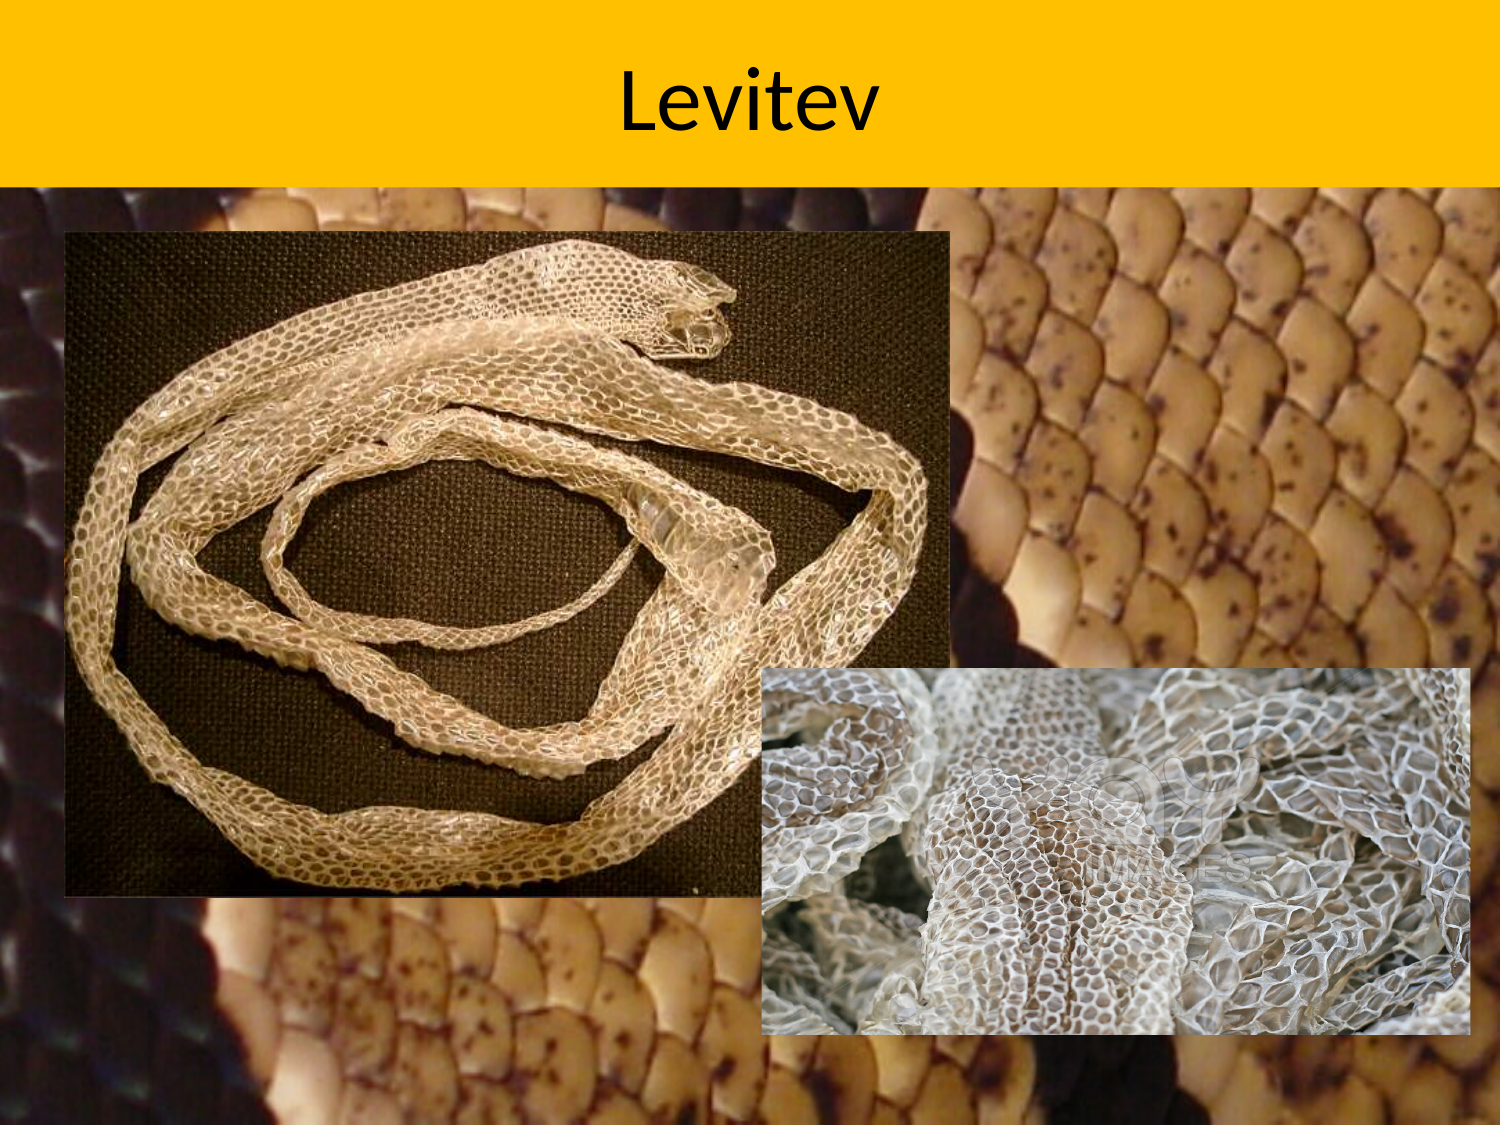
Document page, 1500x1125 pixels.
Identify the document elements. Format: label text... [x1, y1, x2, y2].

picture [0, 188, 1500, 1125]
title Levitev [0, 0, 1500, 188]
